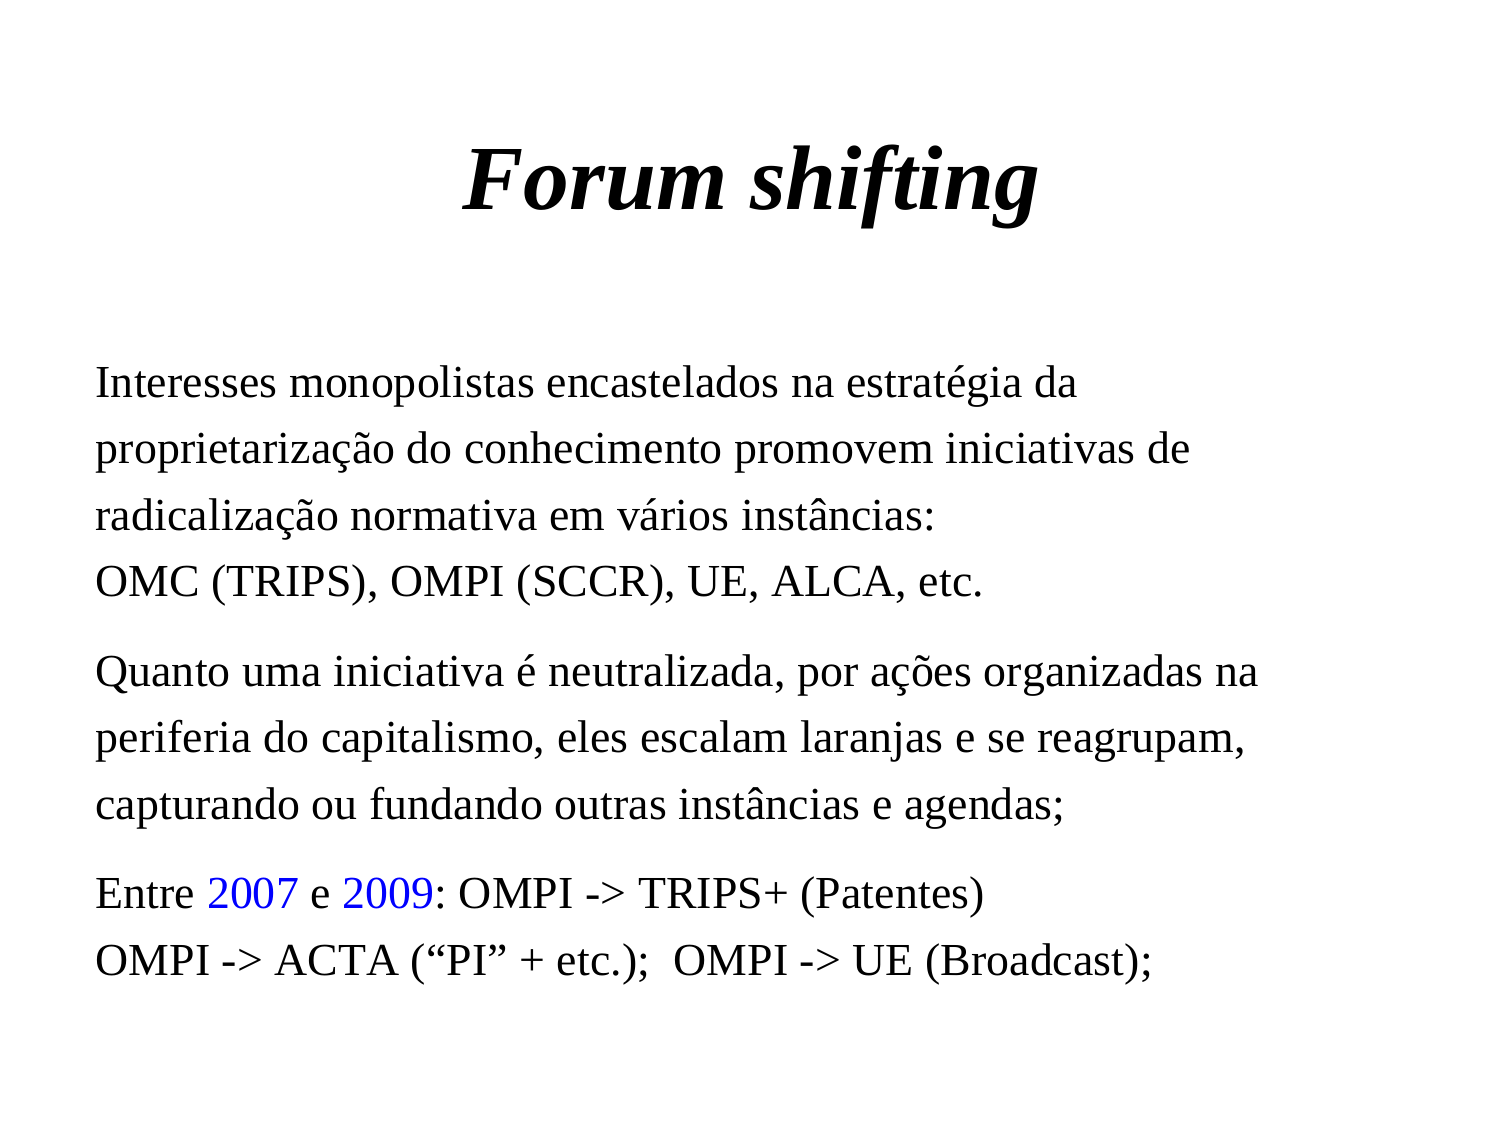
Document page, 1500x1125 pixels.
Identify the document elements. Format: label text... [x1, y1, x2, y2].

title Forum shifting [87, 52, 1416, 307]
text_box Interesses monopolistas encastelados na estratégia da proprietarização do conhecimento promovem iniciativas de radicalização normativa em vários instâncias: OMC (TRIPS), OMPI (SCCR), UE, ALCA, etc. Quanto uma iniciativa é neutralizada, por ações organizadas na periferia do capitalismo, eles escalam laranjas e se reagrupam, capturando ou fundando outras instâncias e agendas; Entre 2007 e 2009: OMPI -> TRIPS+ (Patentes) OMPI -> ACTA (“PI” + etc.); OMPI -> UE (Broadcast); [80, 333, 1430, 994]
